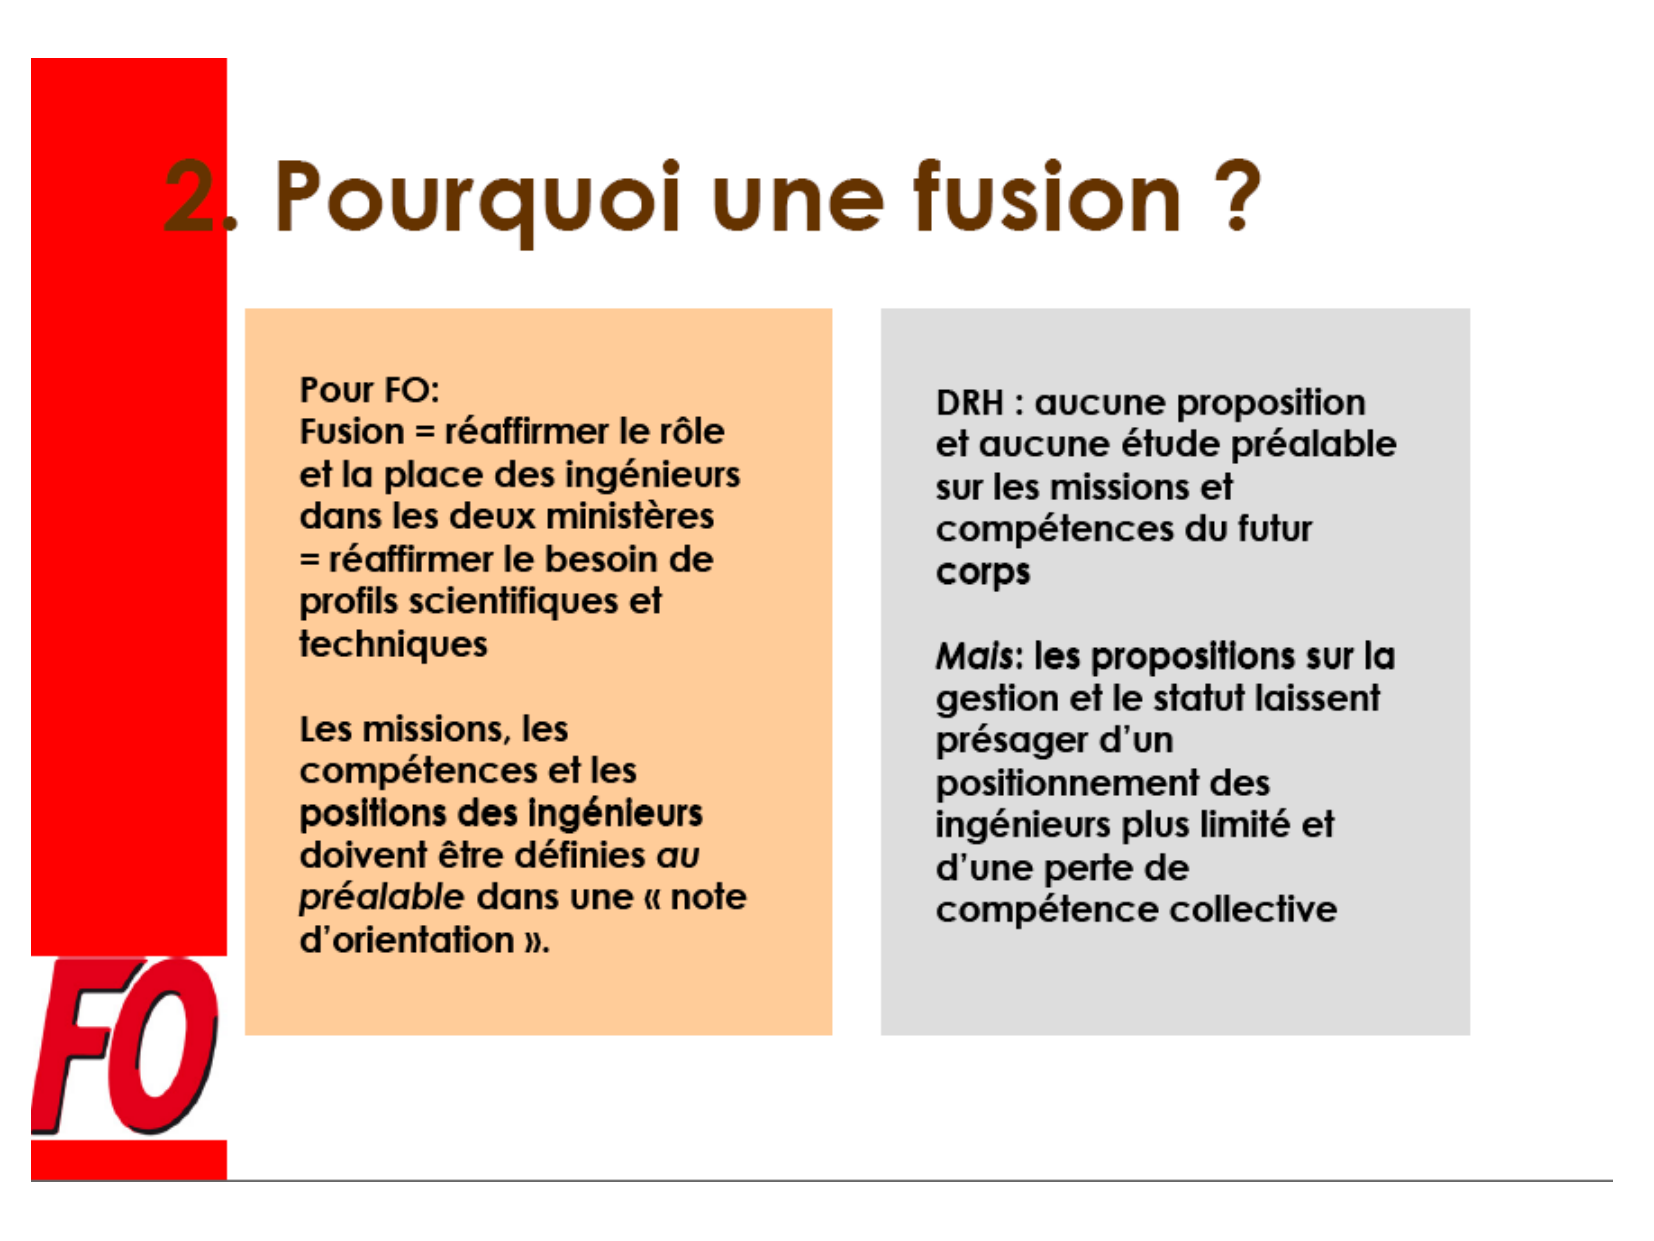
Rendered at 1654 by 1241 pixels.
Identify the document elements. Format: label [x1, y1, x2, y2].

picture [31, 58, 1613, 1182]
